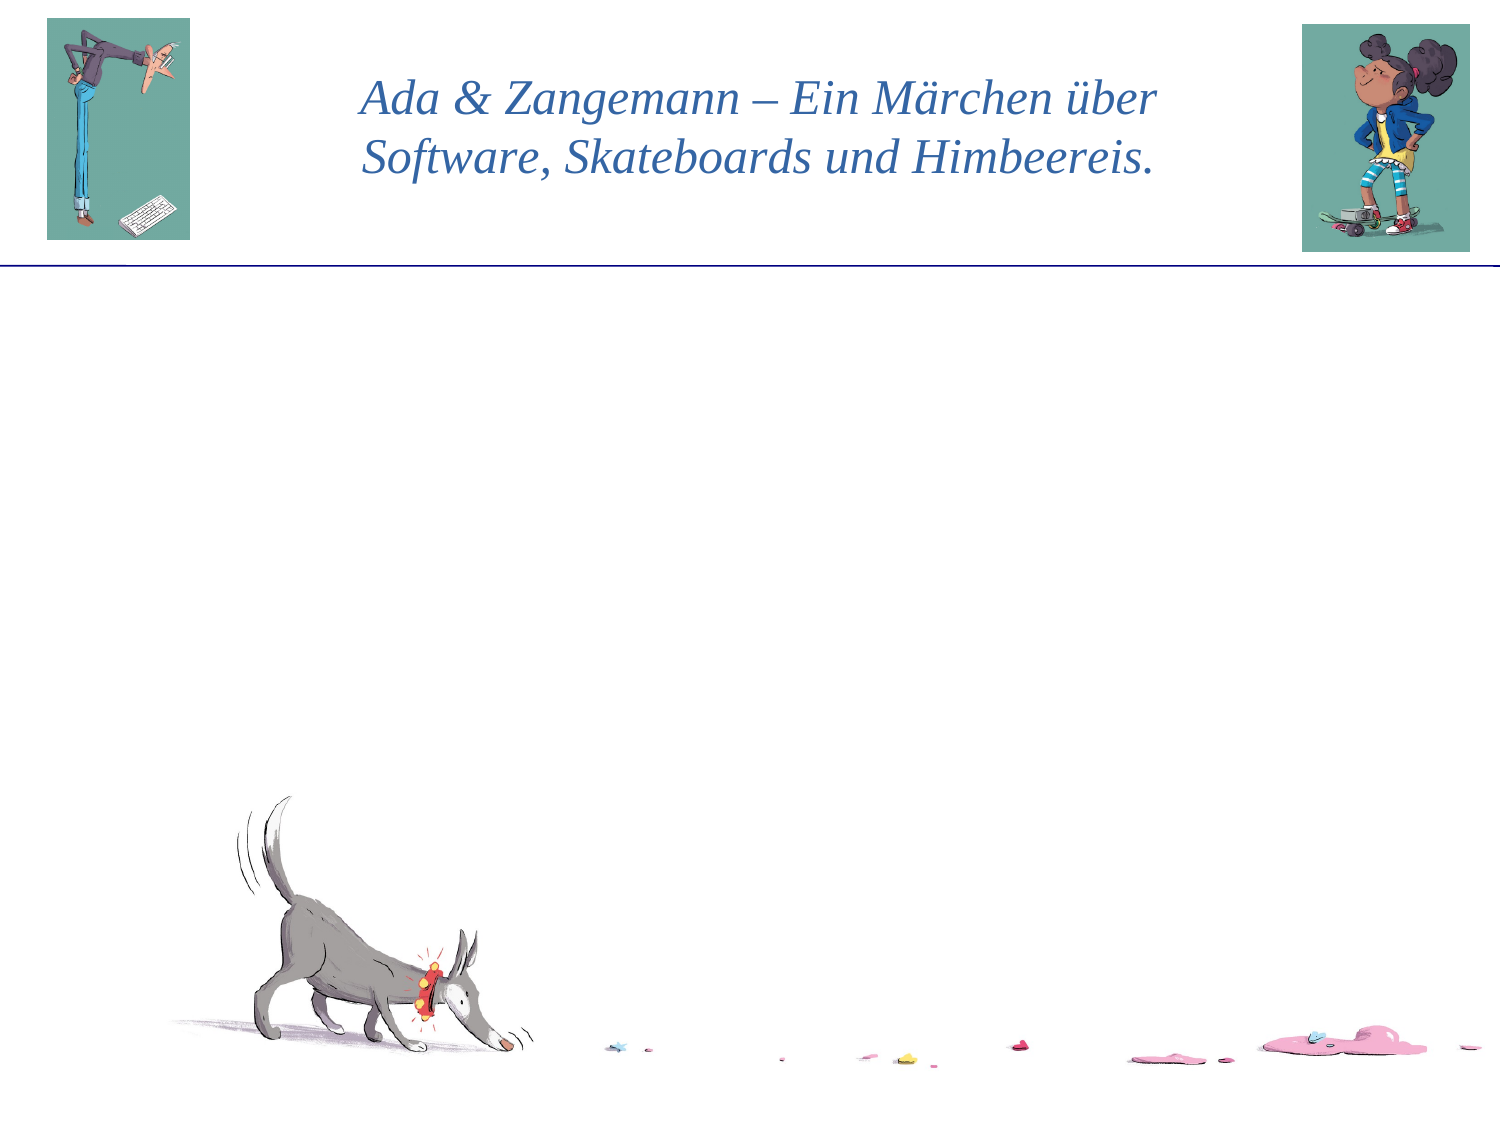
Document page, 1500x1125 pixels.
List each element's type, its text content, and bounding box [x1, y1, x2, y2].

picture [0, 374, 1487, 1125]
picture [1302, 24, 1470, 252]
picture [47, 18, 190, 240]
text_box Ada & Zangemann – Ein Märchen über Software, Skateboards und Himbeereis. [274, 59, 1244, 194]
